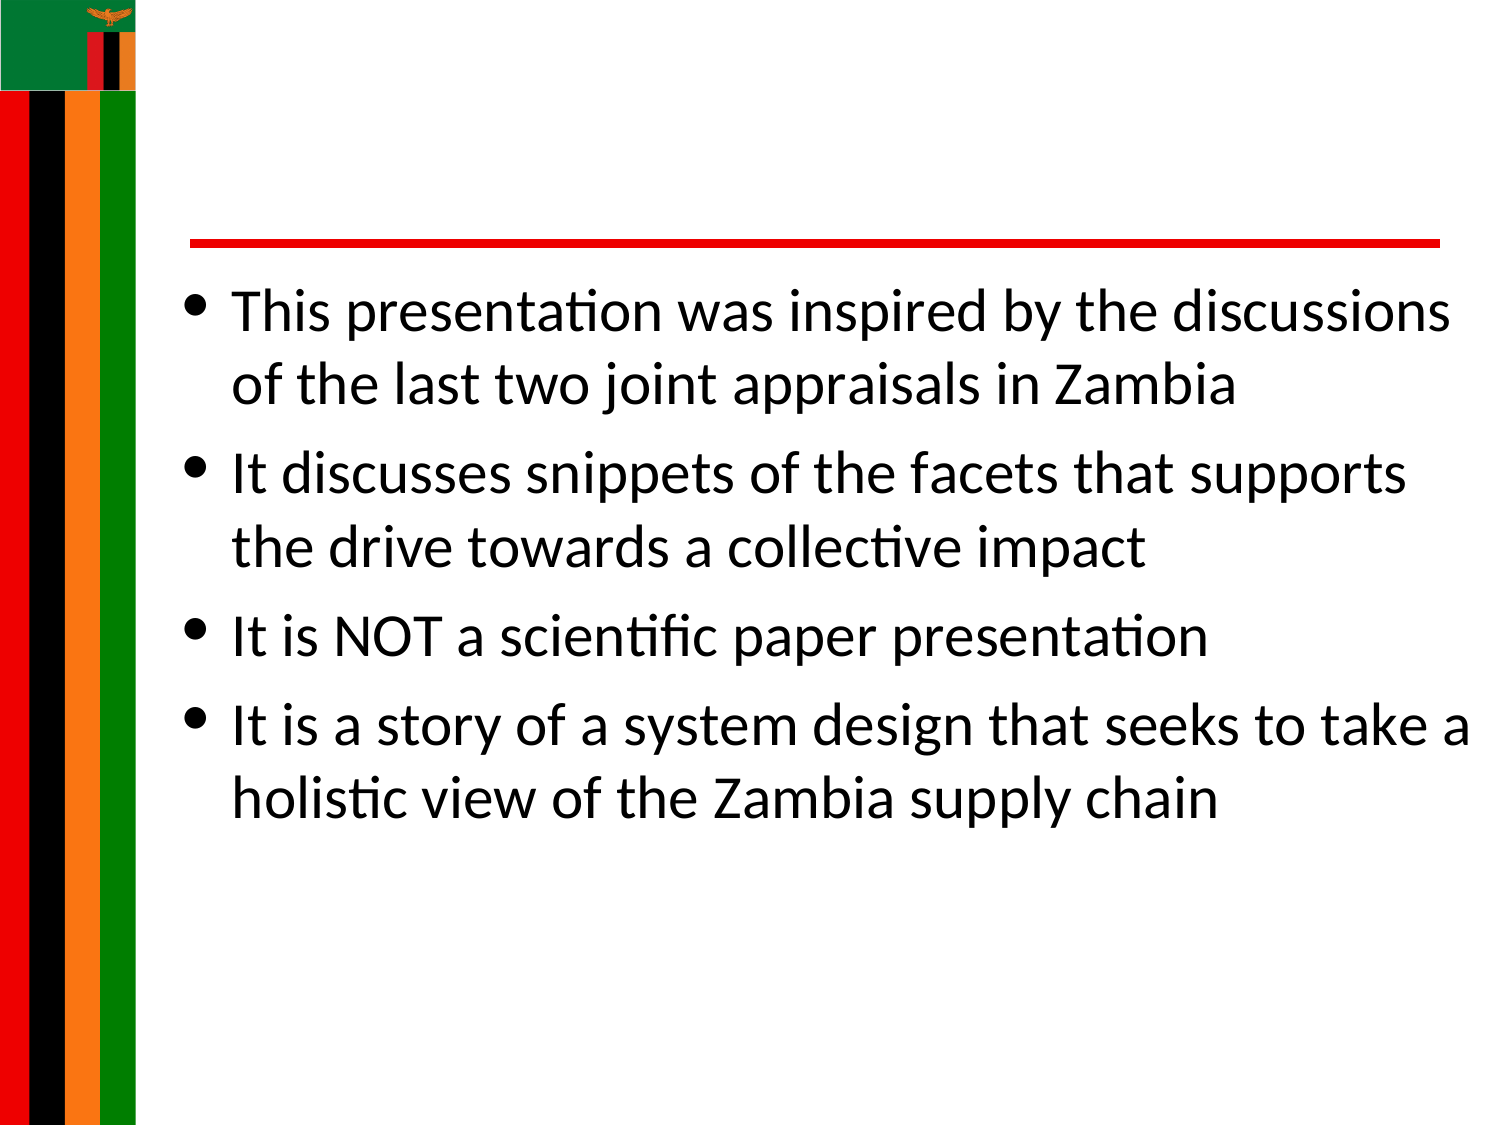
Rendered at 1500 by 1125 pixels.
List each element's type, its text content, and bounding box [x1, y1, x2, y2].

list This presentation was inspired by the discussions of the last two joint appraisals in Zambia It discusses snippets of the facets that supports the drive towards a collective impact It is NOT a scientific paper presentation It is a story of a system design that seeks to take a holistic view of the Zambia supply chain [165, 262, 1500, 1005]
picture [0, 0, 136, 91]
